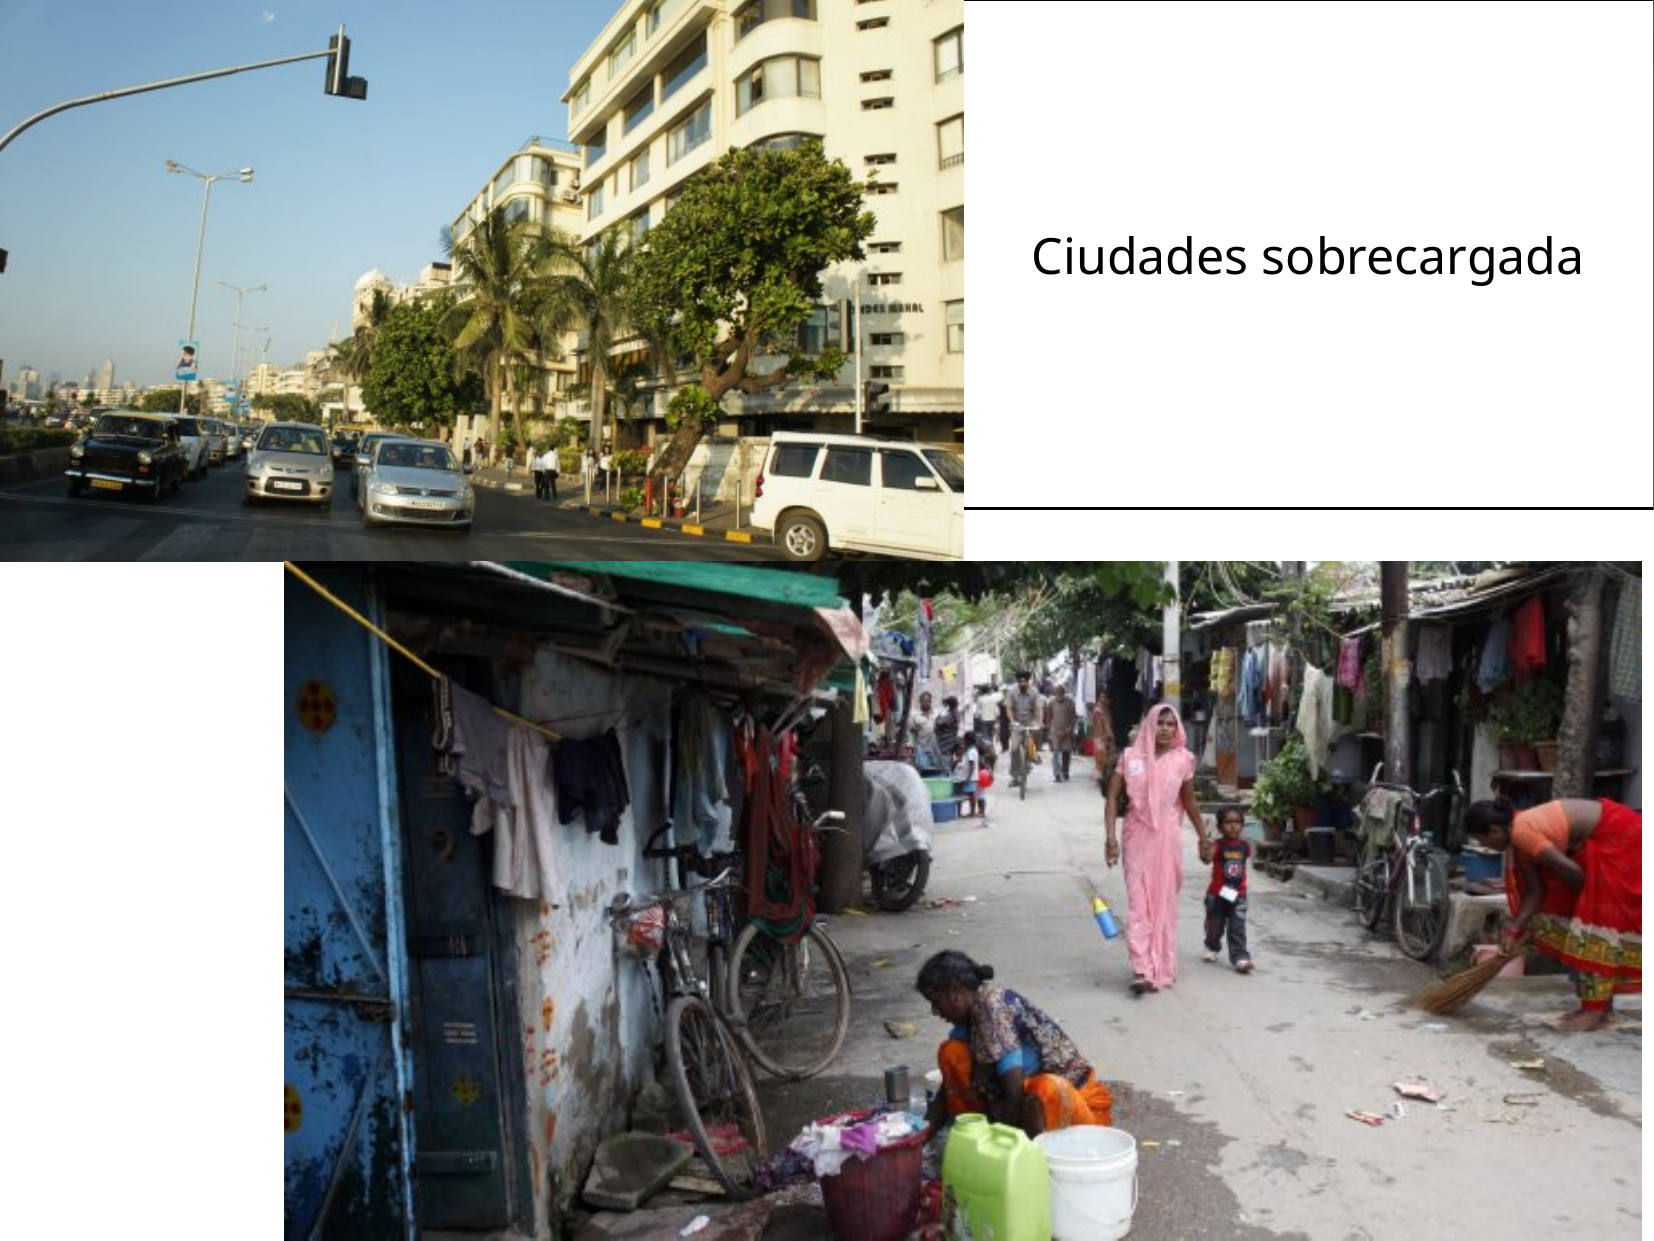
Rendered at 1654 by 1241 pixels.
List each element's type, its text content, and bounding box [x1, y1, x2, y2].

text_box Ciudades sobrecargada [964, 0, 1654, 509]
picture [0, 0, 1642, 1241]
